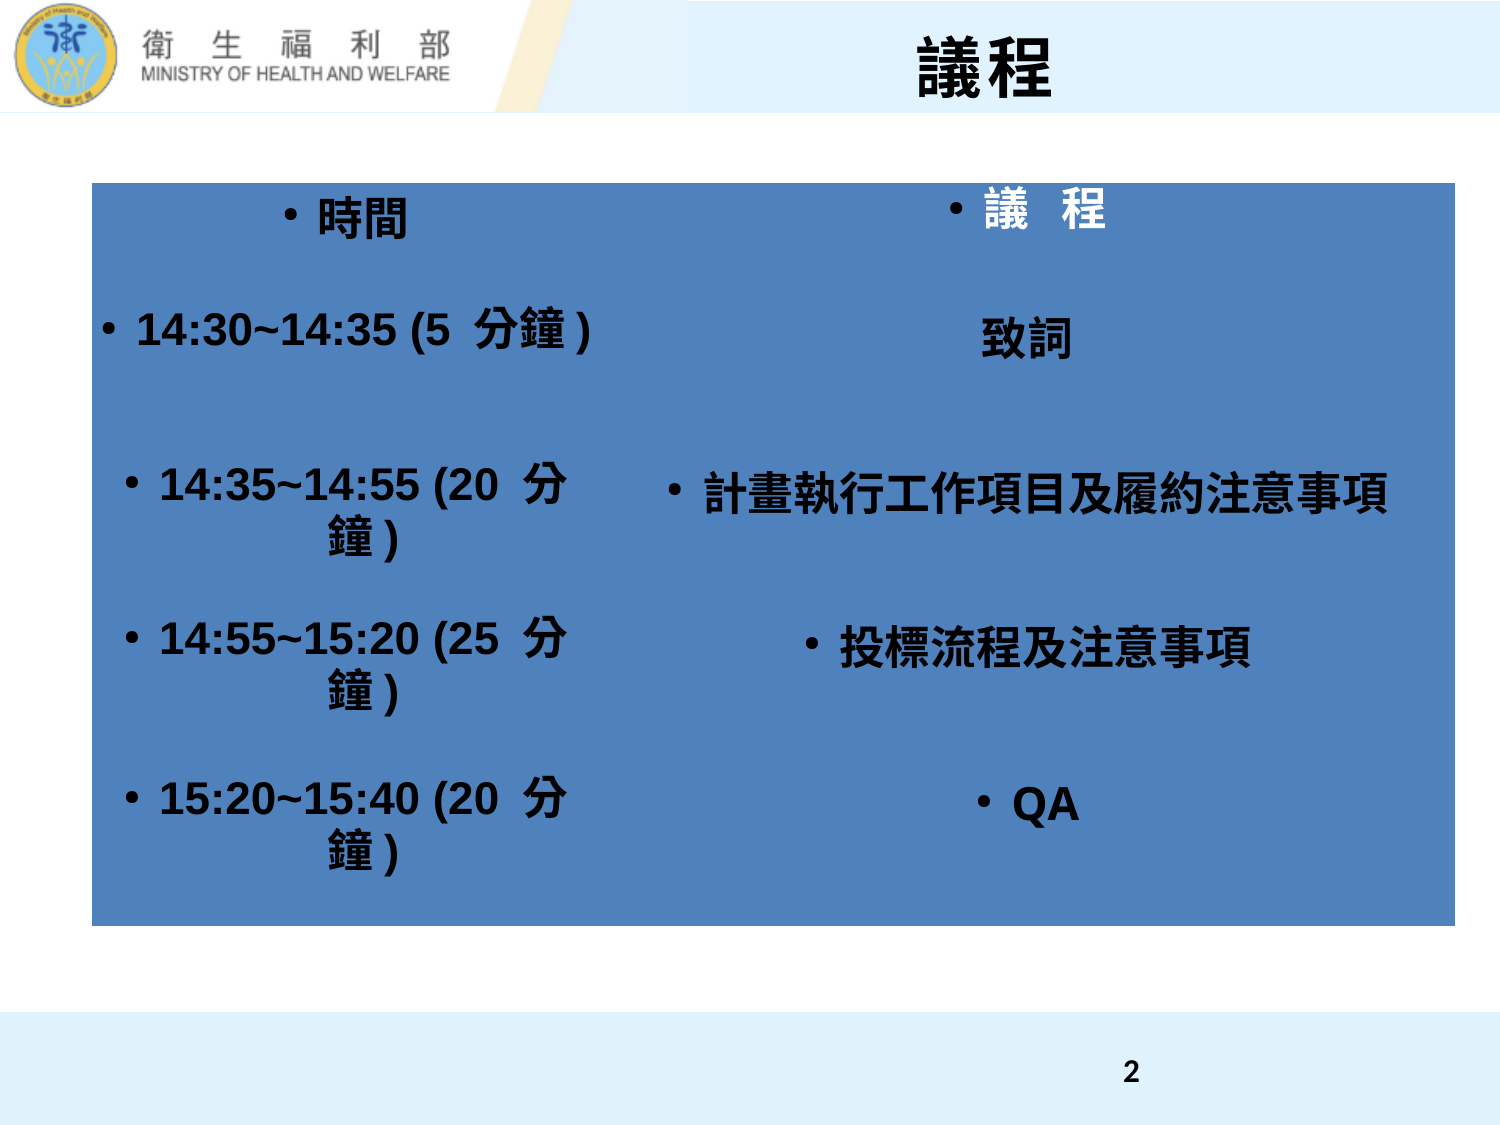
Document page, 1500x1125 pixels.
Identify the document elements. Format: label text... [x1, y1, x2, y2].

table_cell QA [600, 772, 1455, 926]
table_cell 14:55~15:20 (25 分鐘) [92, 612, 600, 772]
table_cell 14:30~14:35 (5 分鐘) [92, 303, 600, 457]
table_cell 14:35~14:55 (20 分鐘) [92, 457, 600, 612]
table_header 議 程 [600, 183, 1455, 303]
table_cell 15:20~15:40 (20 分鐘) [92, 772, 600, 926]
table_header 時間 [92, 183, 600, 303]
table_cell 投標流程及注意事項 [600, 612, 1455, 772]
text_box 2 [1108, 1039, 1459, 1100]
table_cell 致詞 [600, 303, 1455, 457]
table_cell 計畫執行工作項目及履約注意事項 [600, 457, 1455, 612]
text_box 議程 [861, 18, 1109, 115]
